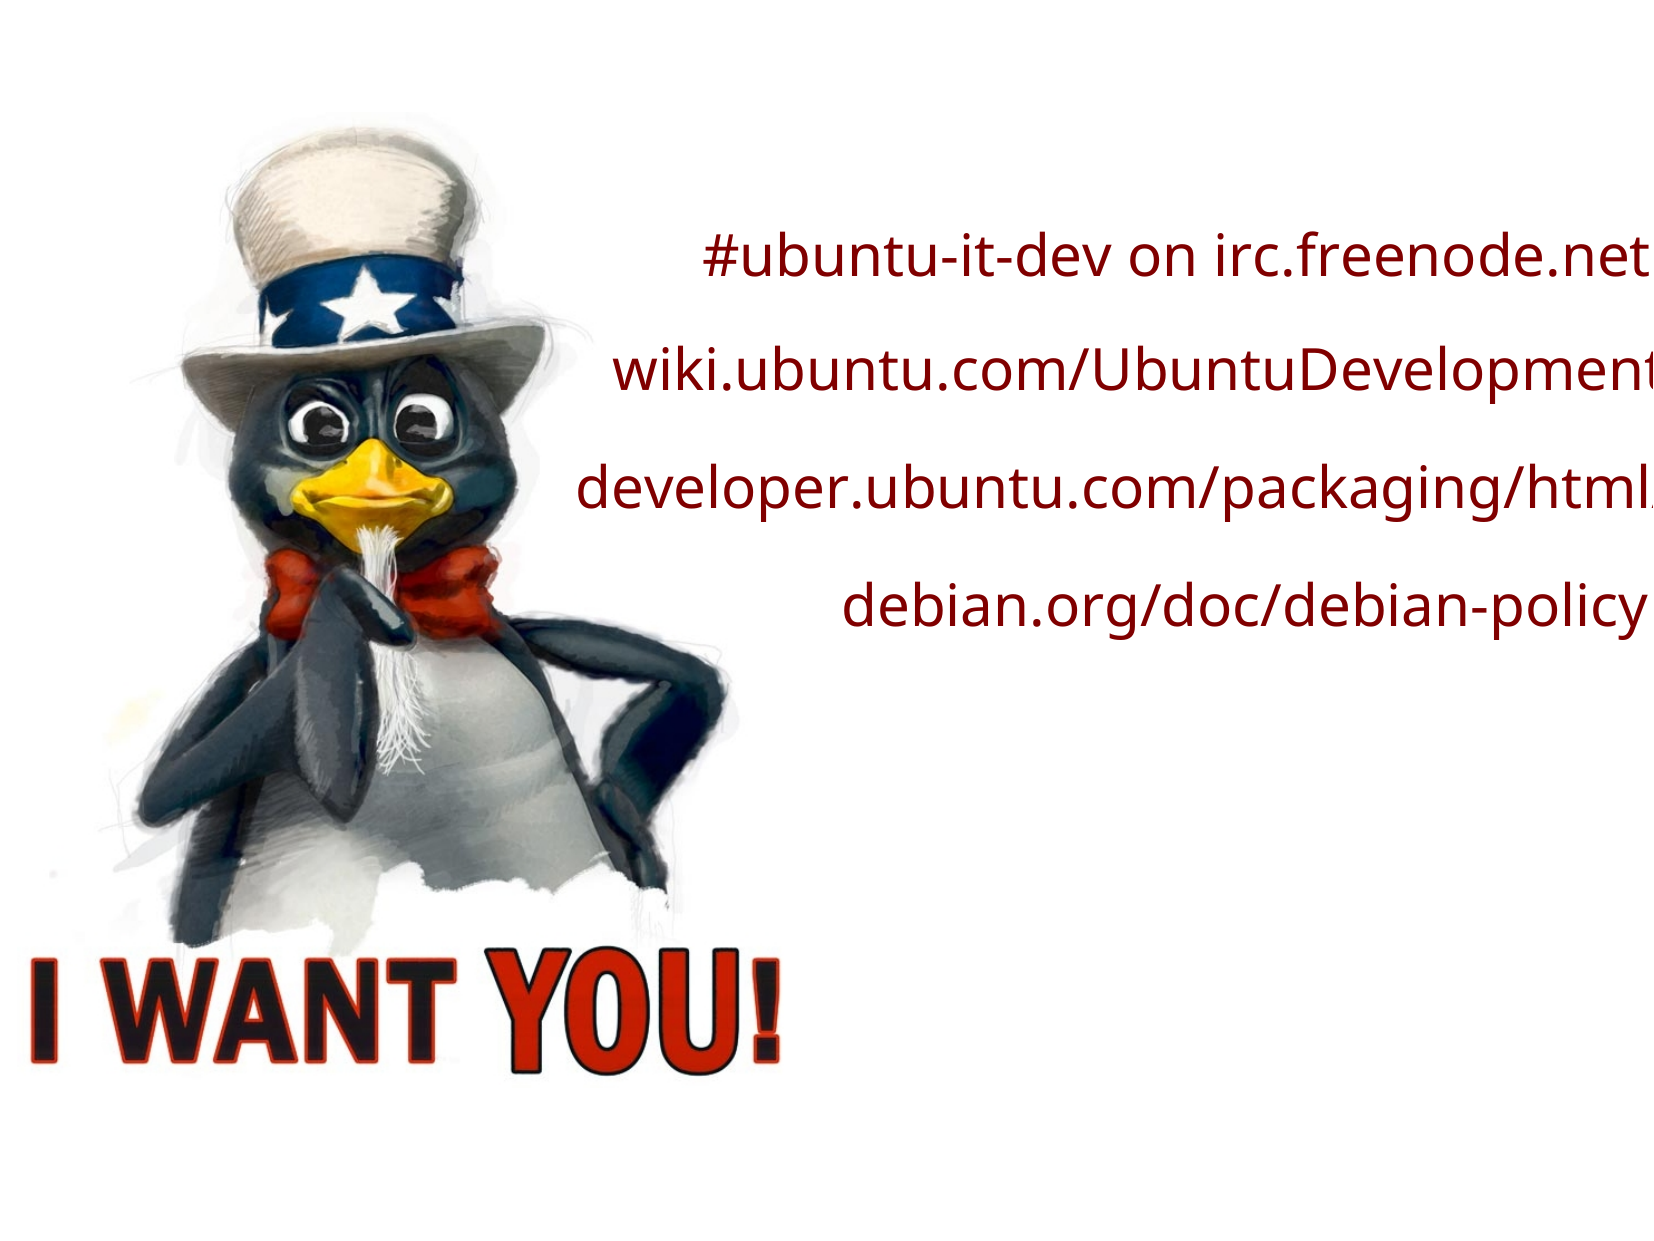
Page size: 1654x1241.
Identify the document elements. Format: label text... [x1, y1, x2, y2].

text_box #ubuntu-it-dev on irc.freenode.net [687, 210, 1639, 296]
text_box debian.org/doc/debian-policy [826, 561, 1634, 646]
text_box wiki.ubuntu.com/UbuntuDevelopment [597, 324, 1653, 410]
picture [17, 112, 795, 1088]
text_box developer.ubuntu.com/packaging/html/ [561, 442, 1649, 528]
